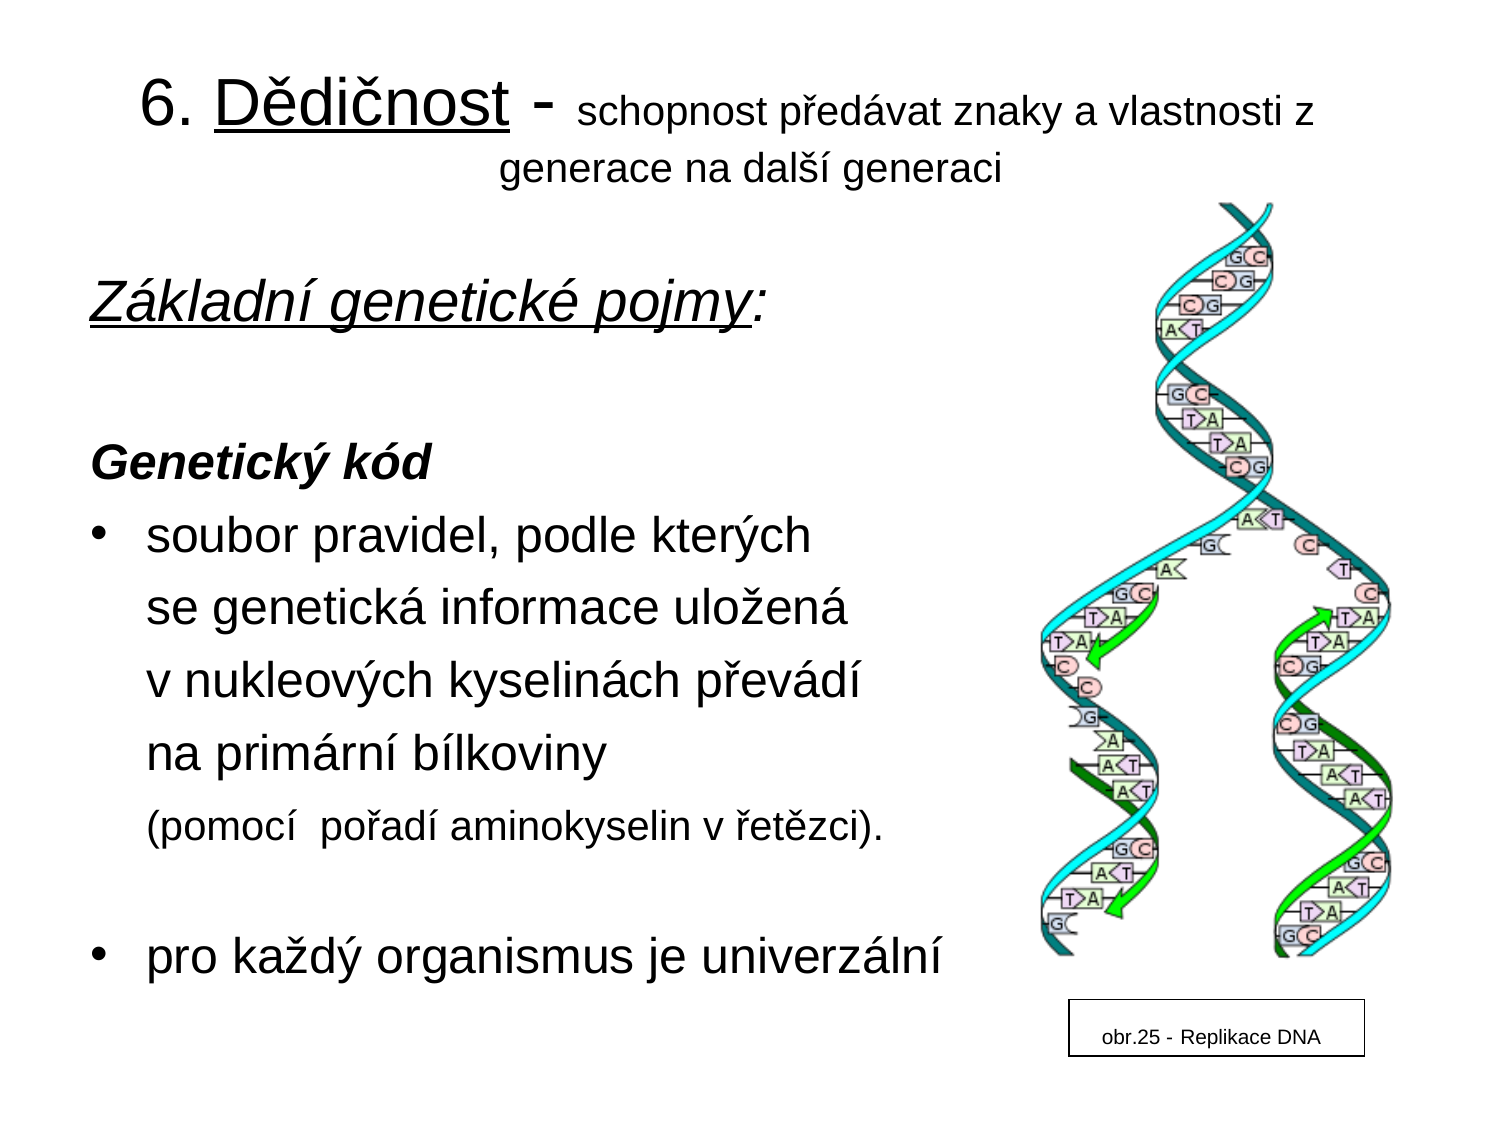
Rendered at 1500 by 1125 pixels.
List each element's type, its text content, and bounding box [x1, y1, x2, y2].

text_box obr.25 - Replikace DNA [1068, 999, 1365, 1056]
list Základní genetické pojmy: Genetický kód soubor pravidel, podle kterých se genetická informace uložená v nukleových kyselinách převádí na primární bílkoviny (pomocí pořadí aminokyselin v řetězci). pro každý organismus je univerzální [75, 255, 1426, 1125]
title 6. Dědičnost - schopnost předávat znaky a vlastnosti z generace na další generaci [76, 42, 1425, 199]
picture [1033, 196, 1398, 965]
